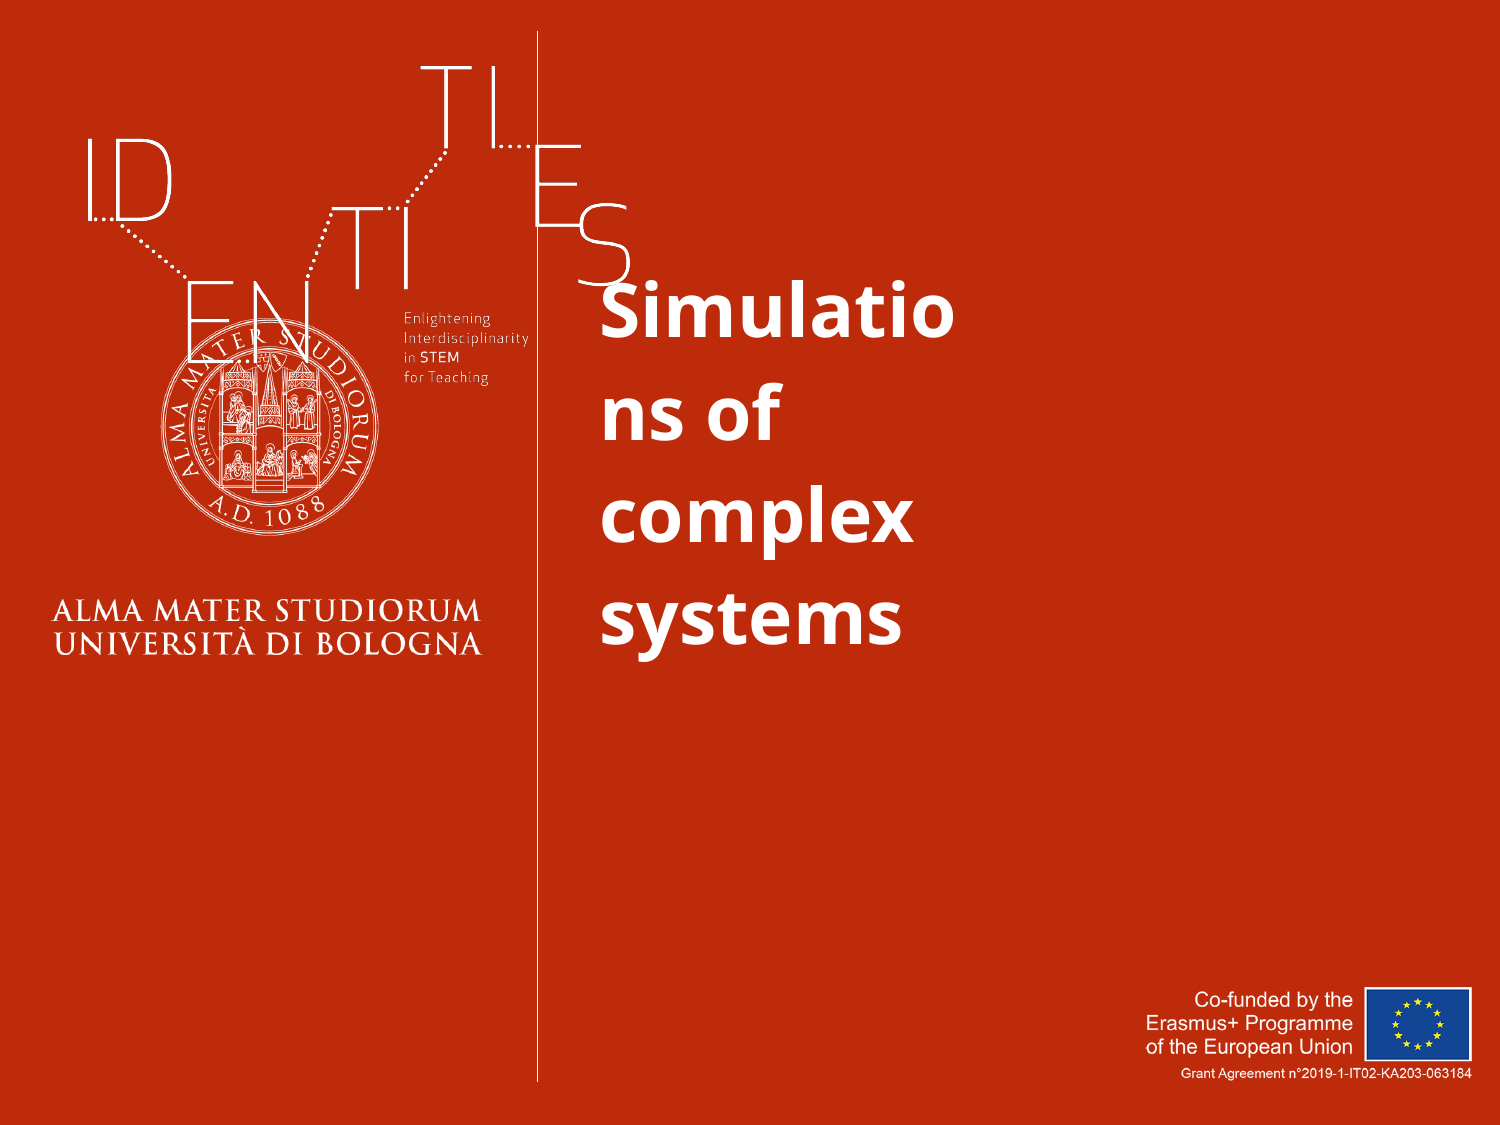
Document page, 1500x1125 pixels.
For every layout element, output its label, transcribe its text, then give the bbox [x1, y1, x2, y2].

list Simulations of complex systems [584, 208, 1436, 953]
picture [88, 66, 630, 386]
picture [1139, 985, 1473, 1085]
